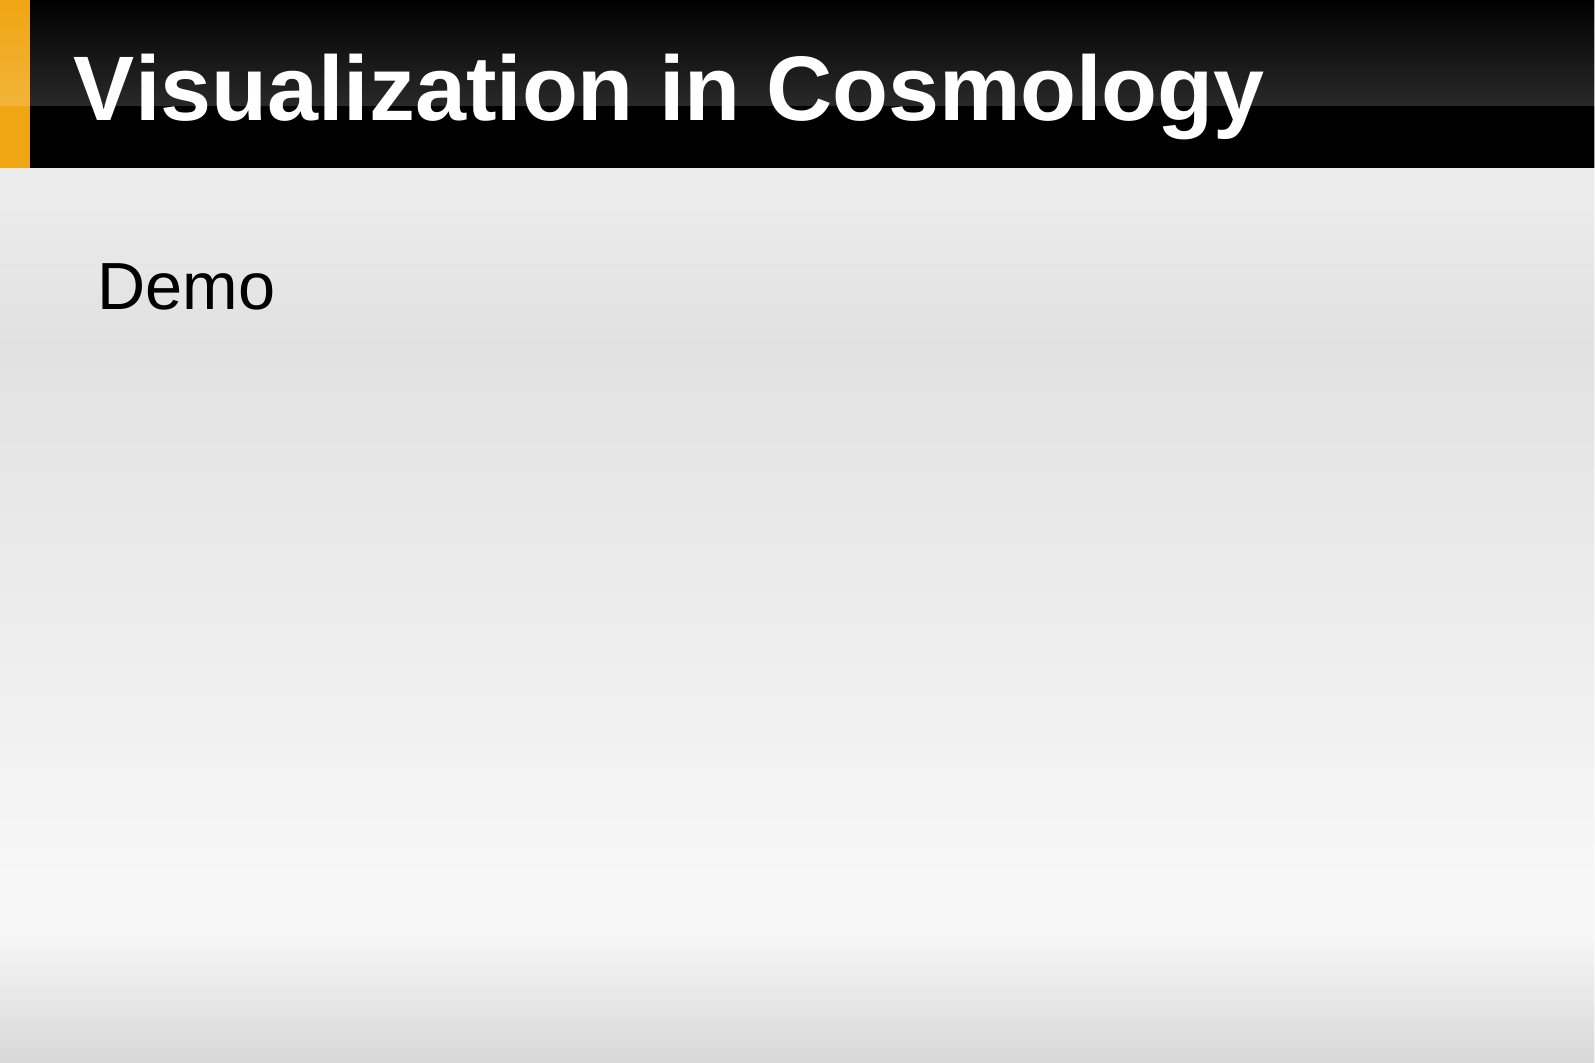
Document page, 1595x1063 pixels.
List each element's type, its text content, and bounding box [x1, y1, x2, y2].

picture [0, 0, 1595, 1063]
list Demo [79, 248, 1515, 936]
title Visualization in Cosmology [74, 7, 1510, 171]
